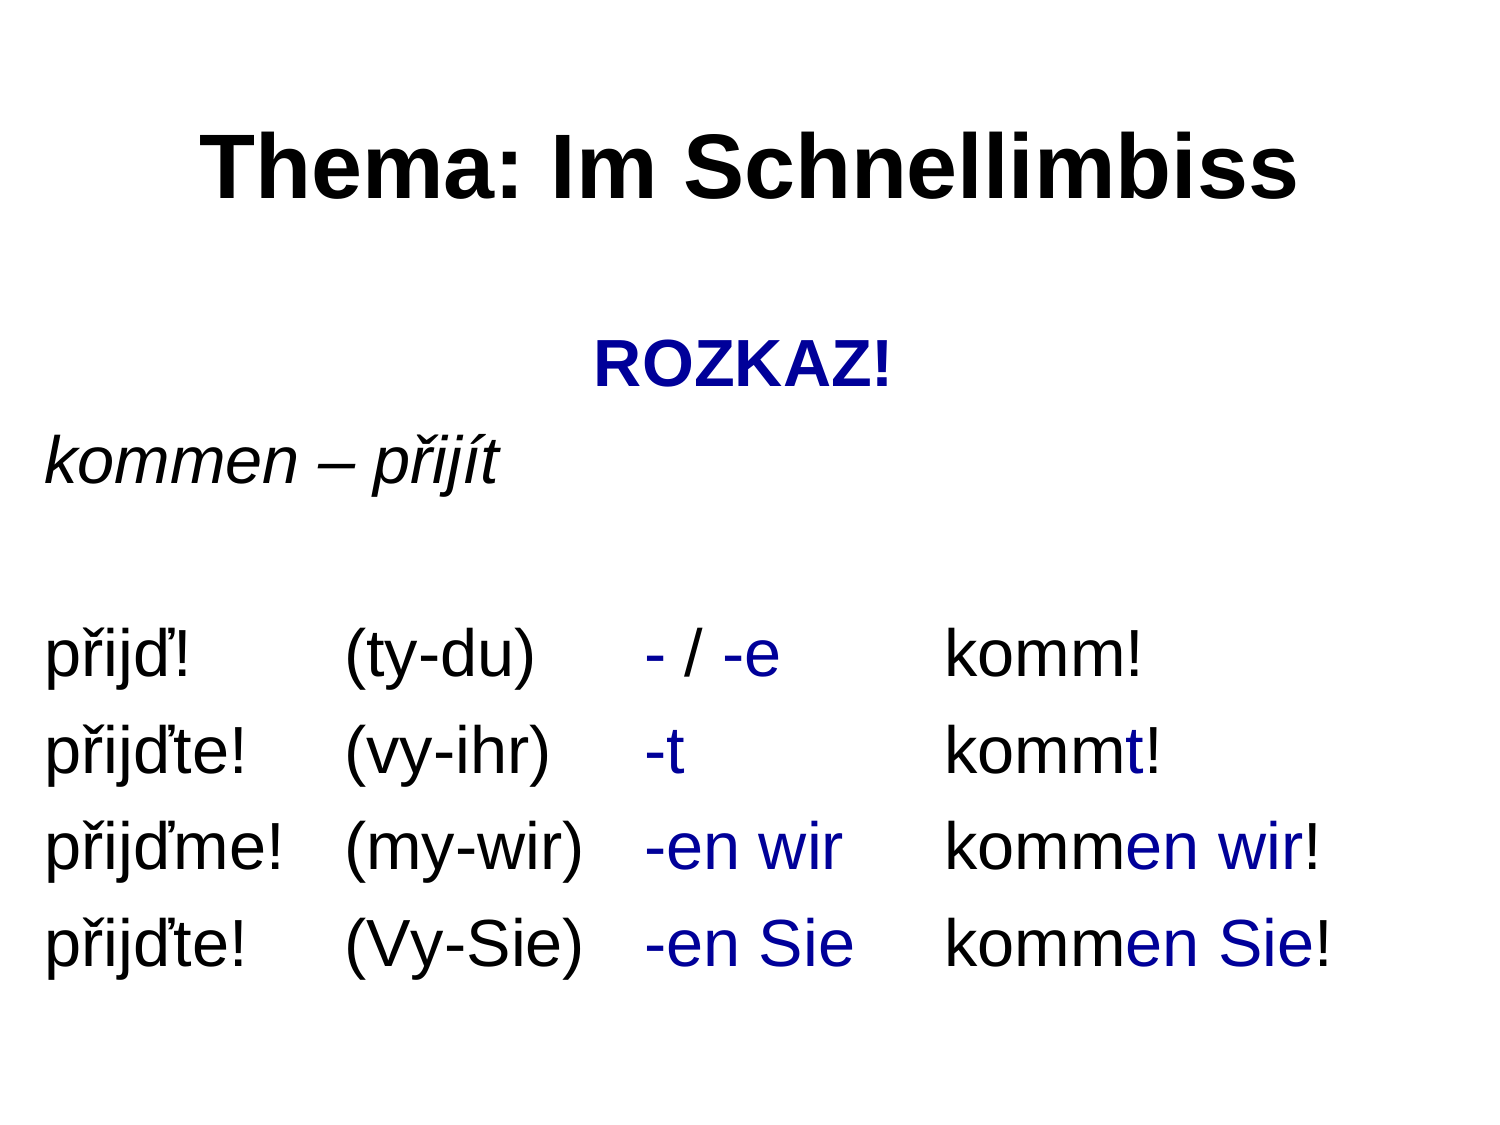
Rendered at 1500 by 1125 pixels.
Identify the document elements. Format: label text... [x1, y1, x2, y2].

title Thema: Im Schnellimbiss [75, 47, 1426, 276]
list ROZKAZ! kommen – přijít přijď! (ty-du) - / -e komm! přijďte! (vy-ihr) -t kommt! přijďme! (my-wir) -en wir kommen wir! přijďte! (Vy-Sie) -en Sie kommen Sie! [29, 312, 1459, 988]
